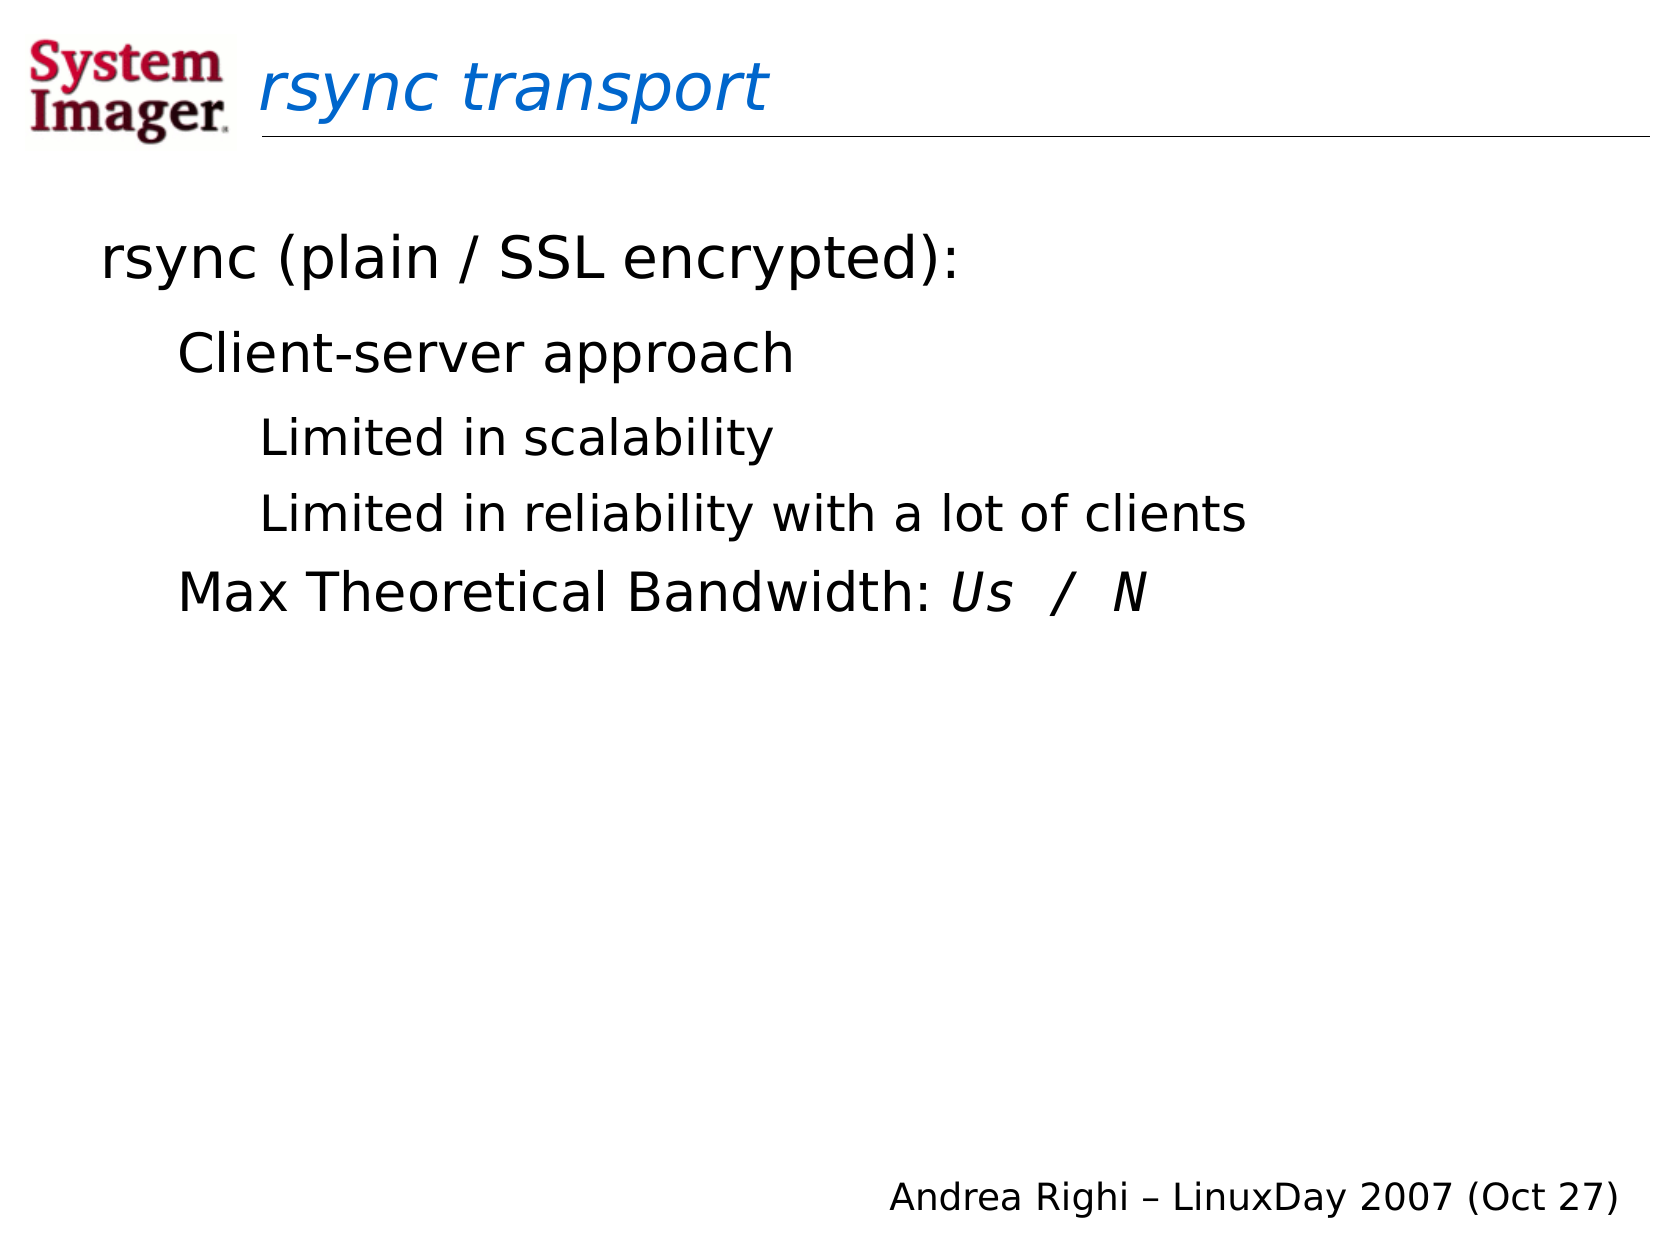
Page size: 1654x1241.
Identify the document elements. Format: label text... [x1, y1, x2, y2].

picture [25, 34, 237, 151]
title rsync transport [258, 47, 1529, 126]
list rsync (plain / SSL encrypted): Client-server approach Limited in scalability Limited in reliability with a lot of clients Max Theoretical Bandwidth: Us / N [82, 225, 1571, 1095]
